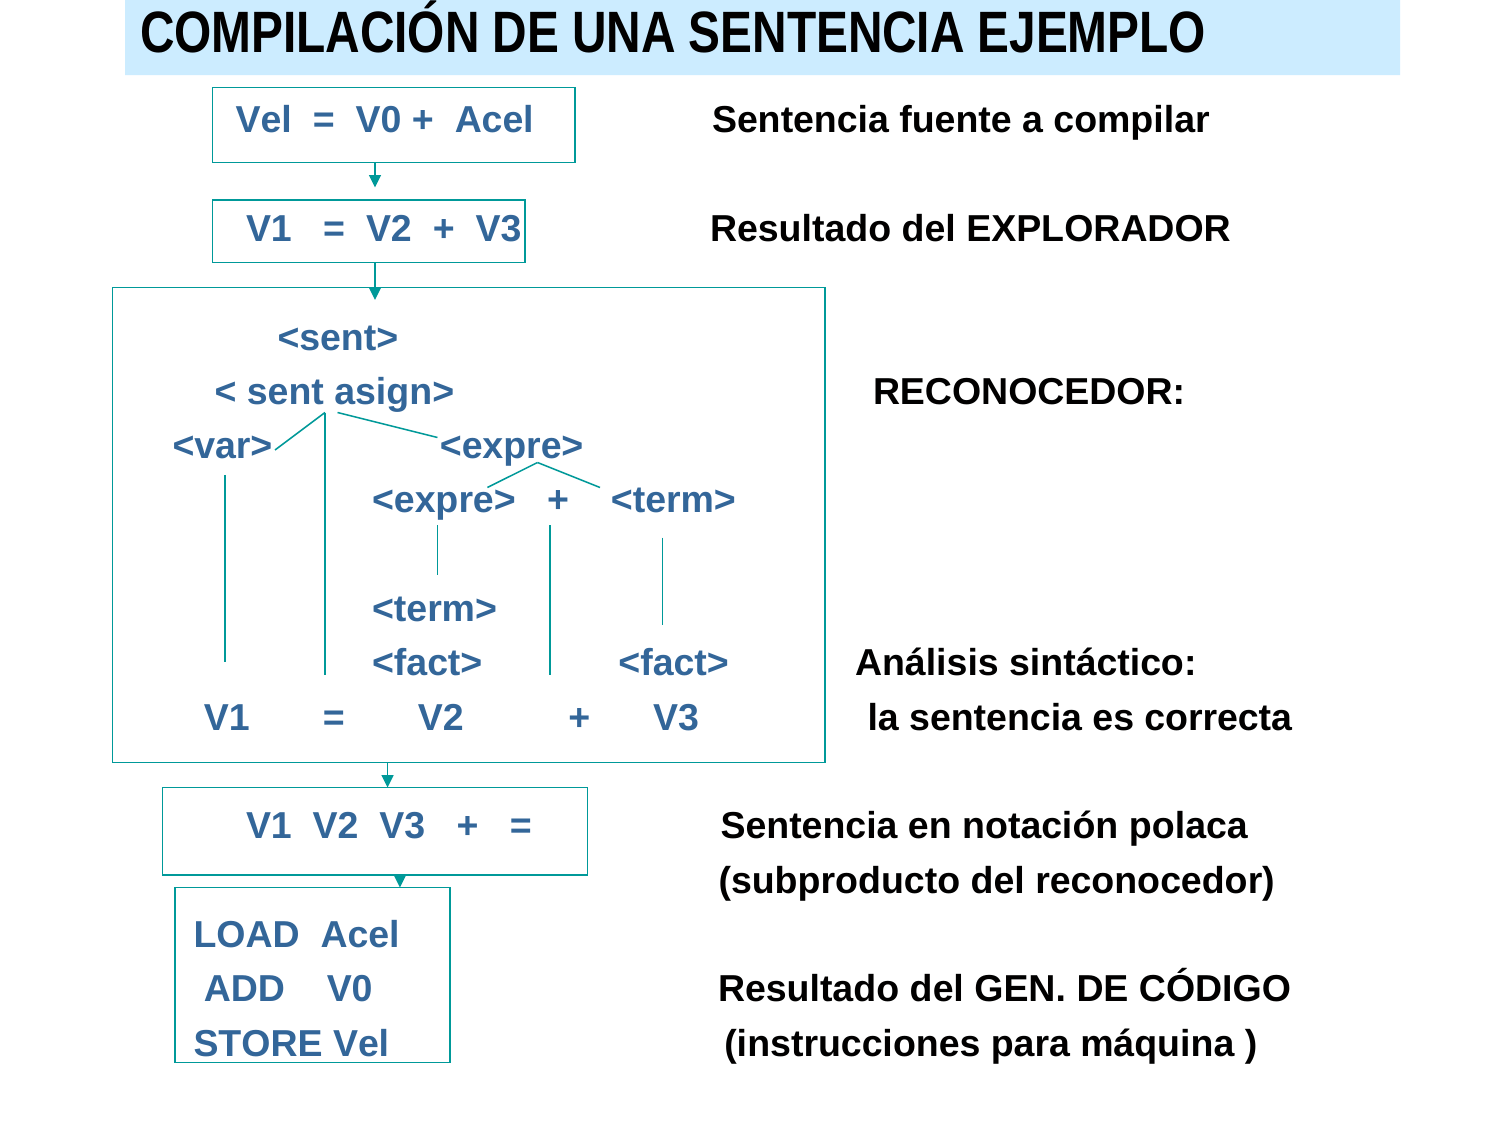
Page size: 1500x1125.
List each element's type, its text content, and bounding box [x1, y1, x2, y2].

title COMPILACIÓN DE UNA SENTENCIA EJEMPLO [125, 0, 1401, 76]
list Vel = V0 + Acel Sentencia fuente a compilar V1 = V2 + V3 Resultado del EXPLORADOR <sent> < sent asign> RECONOCEDOR: <var> <expre> <expre> + <term> <term> <fact> <fact> Análisis sintáctico: V1 = V2 + V3 la sentencia es correcta V1 V2 V3 + = Sentencia en notación polaca (subproducto del reconocedor) LOAD Acel ADD V0 Resultado del GEN. DE CÓDIGO STORE Vel (instrucciones para máquina ) [0, 87, 1463, 1125]
list Vel = V0 + Acel Sentencia fuente a compilar V1 = V2 + V3 Resultado del EXPLORADOR <sent> < sent asign> RECONOCEDOR: <var> <expre> <expre> + <term> <term> <fact> <fact> Análisis sintáctico: V1 = V2 + V3 la sentencia es correcta V1 V2 V3 + = Sentencia en notación polaca (subproducto del reconocedor) LOAD Acel ADD V0 Resultado del GEN. DE CÓDIGO STORE Vel (instrucciones para máquina ) [213, 88, 574, 162]
